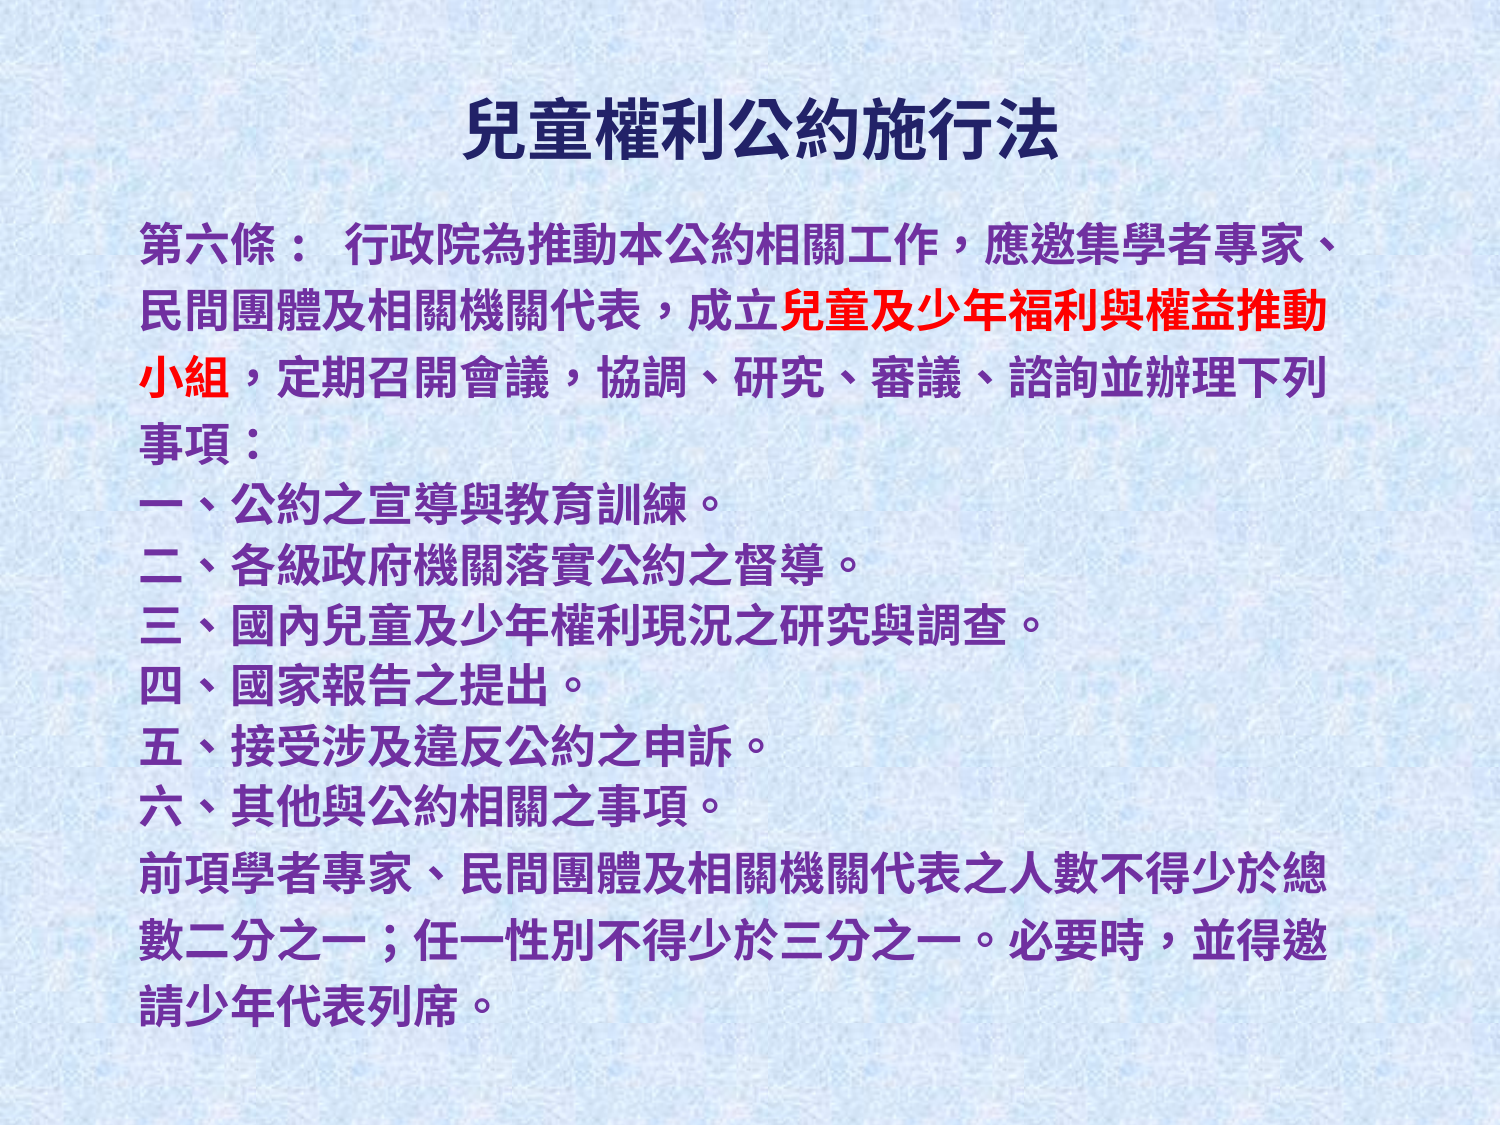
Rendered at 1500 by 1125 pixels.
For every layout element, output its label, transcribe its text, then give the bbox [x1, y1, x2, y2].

list 第六條: 行政院為推動本公約相關工作，應邀集學者專家、民間團體及相關機關代表，成立兒童及少年福利與權益推動小組，定期召開會議，協調、研究、審議、諮詢並辦理下列事項： 一、公約之宣導與教育訓練。 二、各級政府機關落實公約之督導。 三、國內兒童及少年權利現況之研究與調查。 四、國家報告之提出。 五、接受涉及違反公約之申訴。 六、其他與公約相關之事項。 前項學者專家、民間團體及相關機關代表之人數不得少於總數二分之一；任一性別不得少於三分之一。必要時，並得邀請少年代表列席。 [123, 196, 1377, 1125]
title 兒童權利公約施行法 [86, 86, 1437, 170]
picture [0, 0, 1500, 1125]
